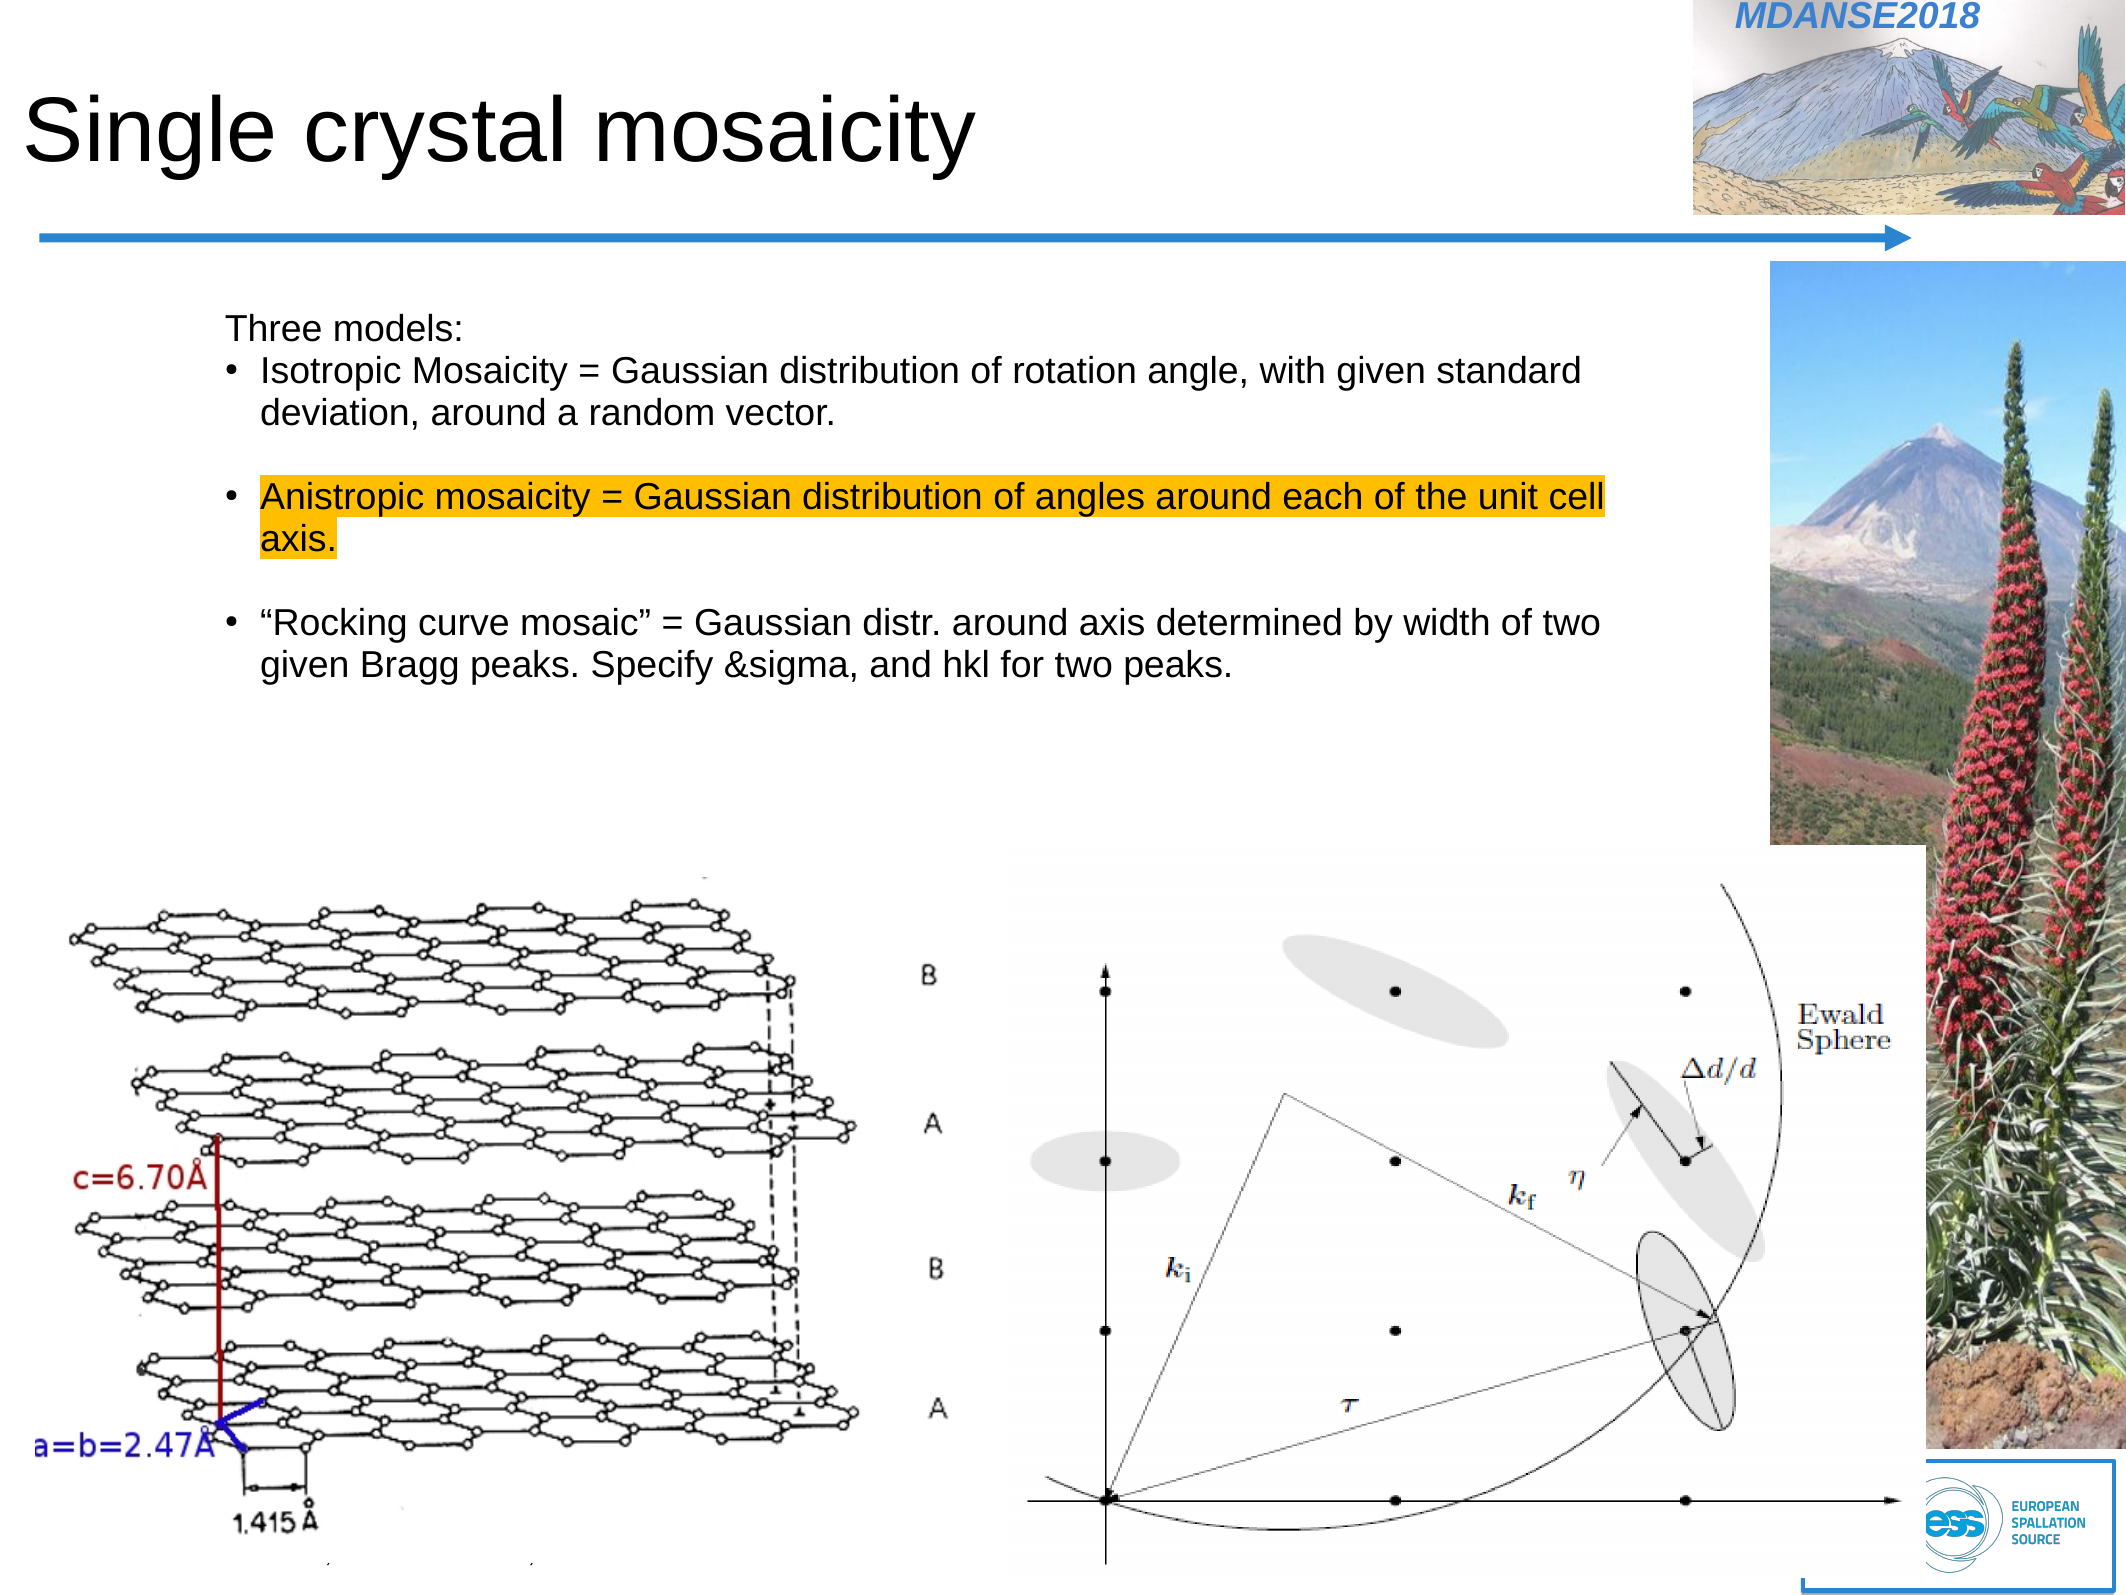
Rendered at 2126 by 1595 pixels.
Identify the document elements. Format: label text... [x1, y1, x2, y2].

text_box Three models: Isotropic Mosaicity = Gaussian distribution of rotation angle, with given standard deviation, around a random vector. Anistropic mosaicity = Gaussian distribution of angles around each of the unit cell axis. “Rocking curve mosaic” = Gaussian distr. around axis determined by width of two given Bragg peaks. Specify &sigma, and hkl for two peaks. [210, 300, 1636, 766]
picture [35, 877, 975, 1563]
picture [1693, 0, 2125, 215]
picture [1002, 261, 2126, 1579]
text_box Single crystal mosaicity [22, 40, 1938, 209]
